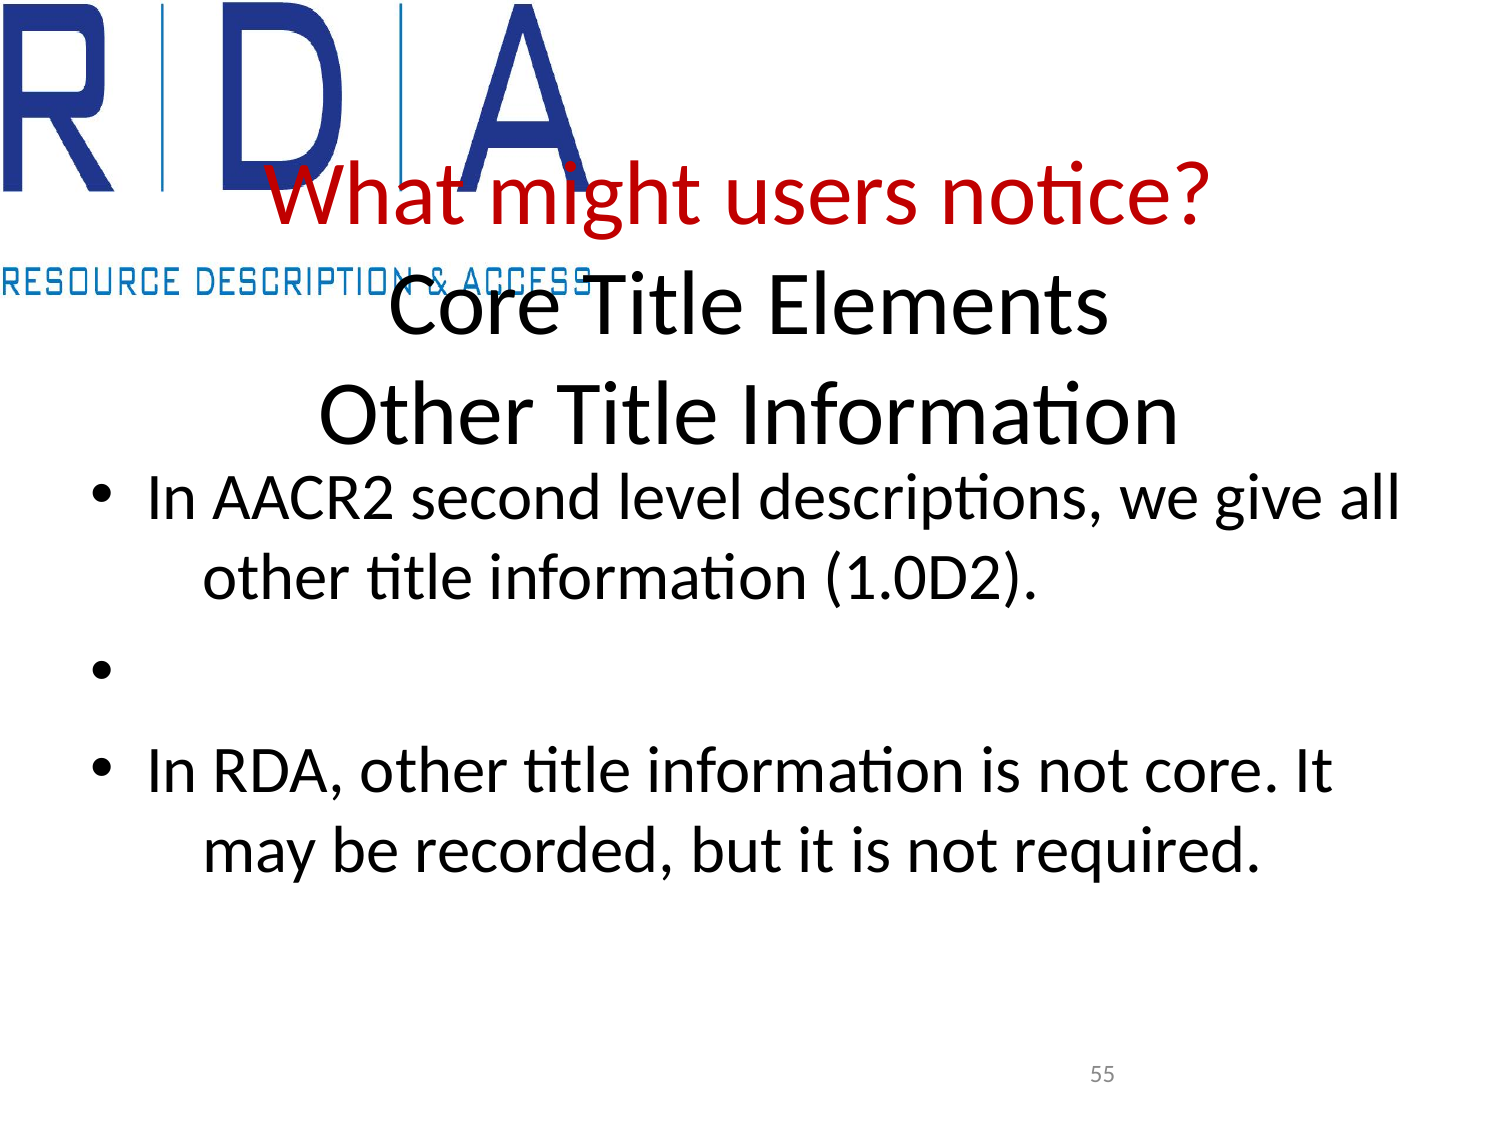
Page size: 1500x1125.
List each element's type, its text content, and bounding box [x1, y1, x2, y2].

title What might users notice? Core Title Elements Other Title Information [75, 125, 1426, 313]
list In AACR2 second level descriptions, we give all other title information (1.0D2). In RDA, other title information is not core. It may be recorded, but it is not required. [75, 445, 1426, 1125]
text_box 55 [1074, 1042, 1426, 1103]
